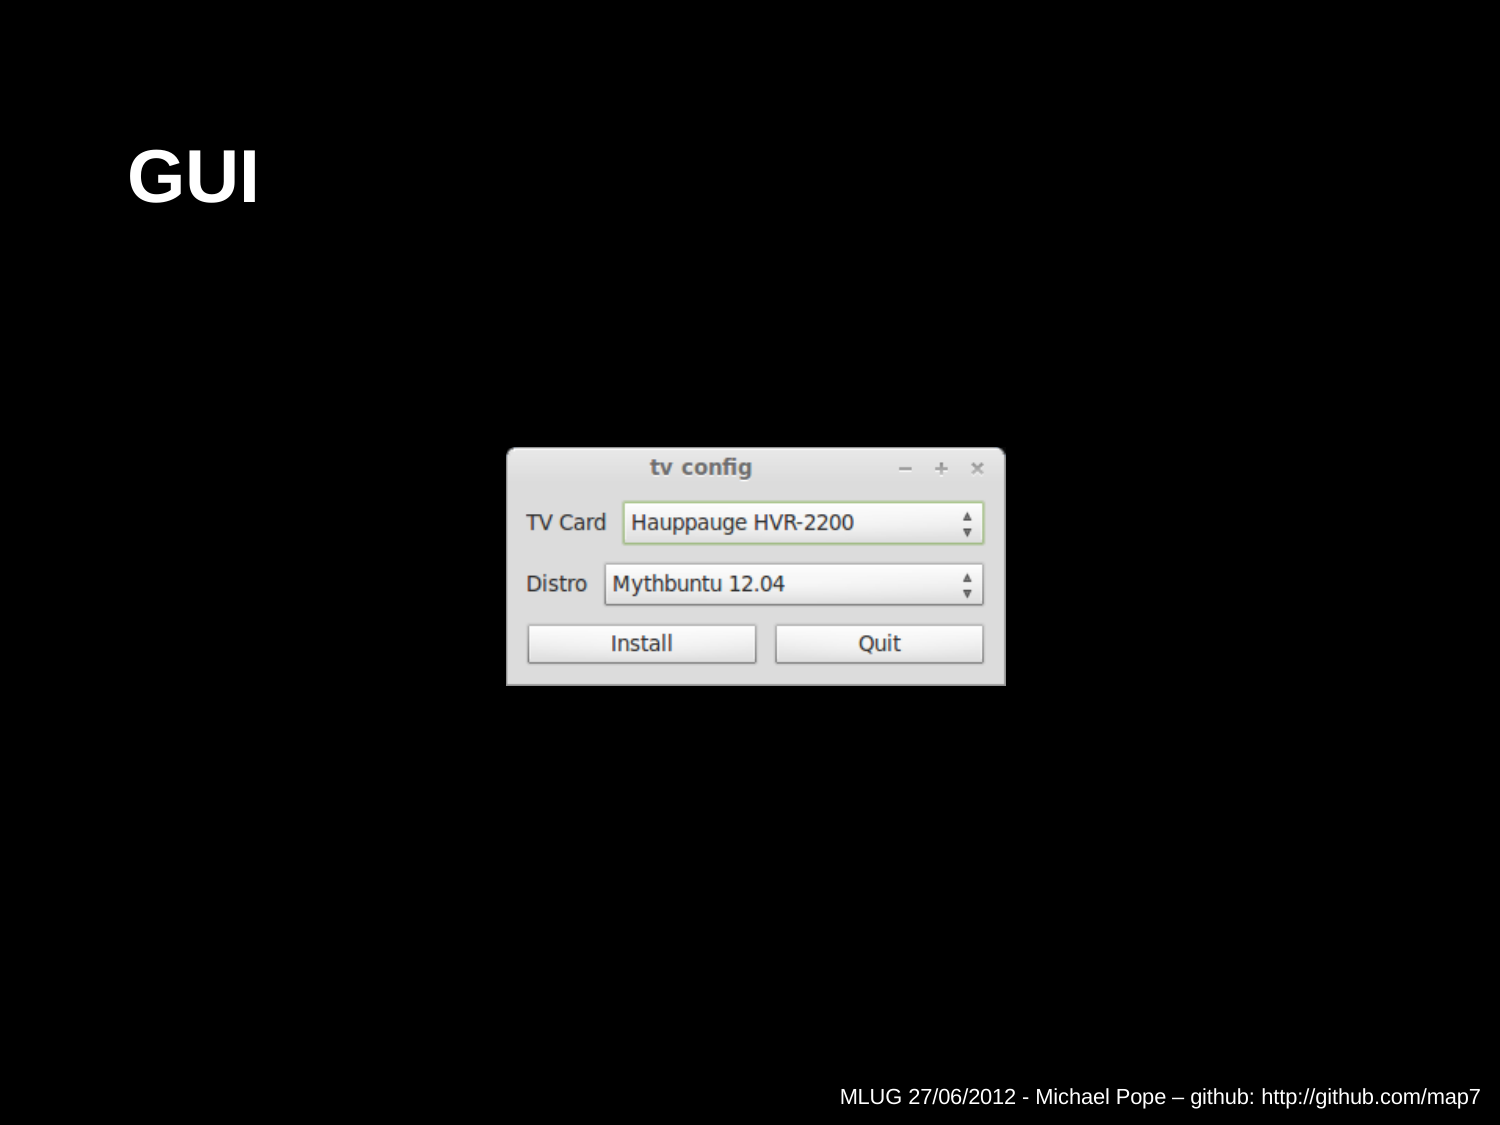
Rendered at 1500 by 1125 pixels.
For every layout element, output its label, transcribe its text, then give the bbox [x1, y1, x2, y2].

title GUI [75, 14, 1425, 233]
picture [506, 447, 1006, 686]
